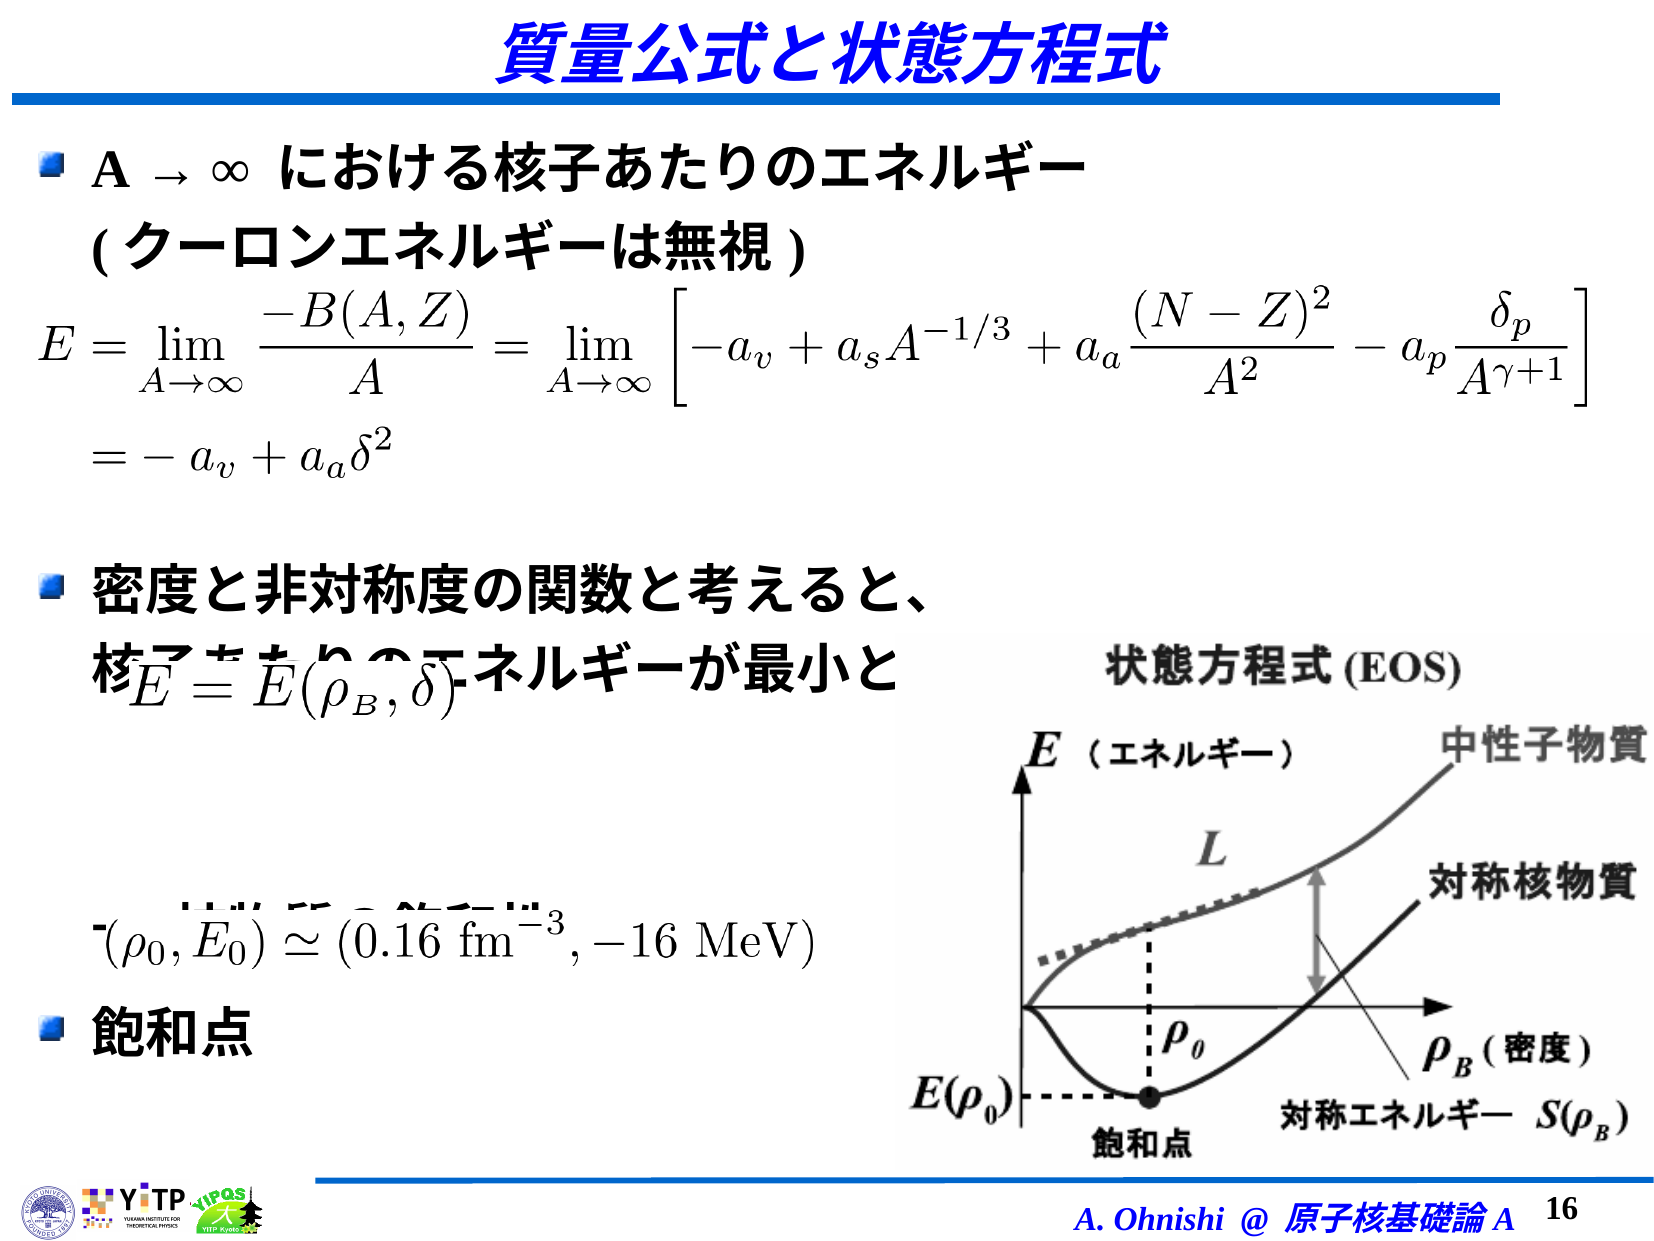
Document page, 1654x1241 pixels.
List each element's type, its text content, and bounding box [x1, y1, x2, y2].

picture [129, 661, 454, 720]
picture [895, 620, 1654, 1170]
picture [106, 910, 813, 969]
title 質量公式と状態方程式 [0, 0, 1654, 99]
picture [77, 1179, 263, 1234]
list A → ∞ における核子あたりのエネルギー (クーロンエネルギーは無視) 密度と非対称度の関数と考えると、 核子あたりのエネルギーが最小となる密度が実現する → 核物質の飽和性 飽和点 核力 or QCDによる飽和点の説明 = 原子核理論の基本的課題 [20, 124, 1621, 1139]
picture [20, 1185, 76, 1241]
picture [38, 285, 1587, 478]
